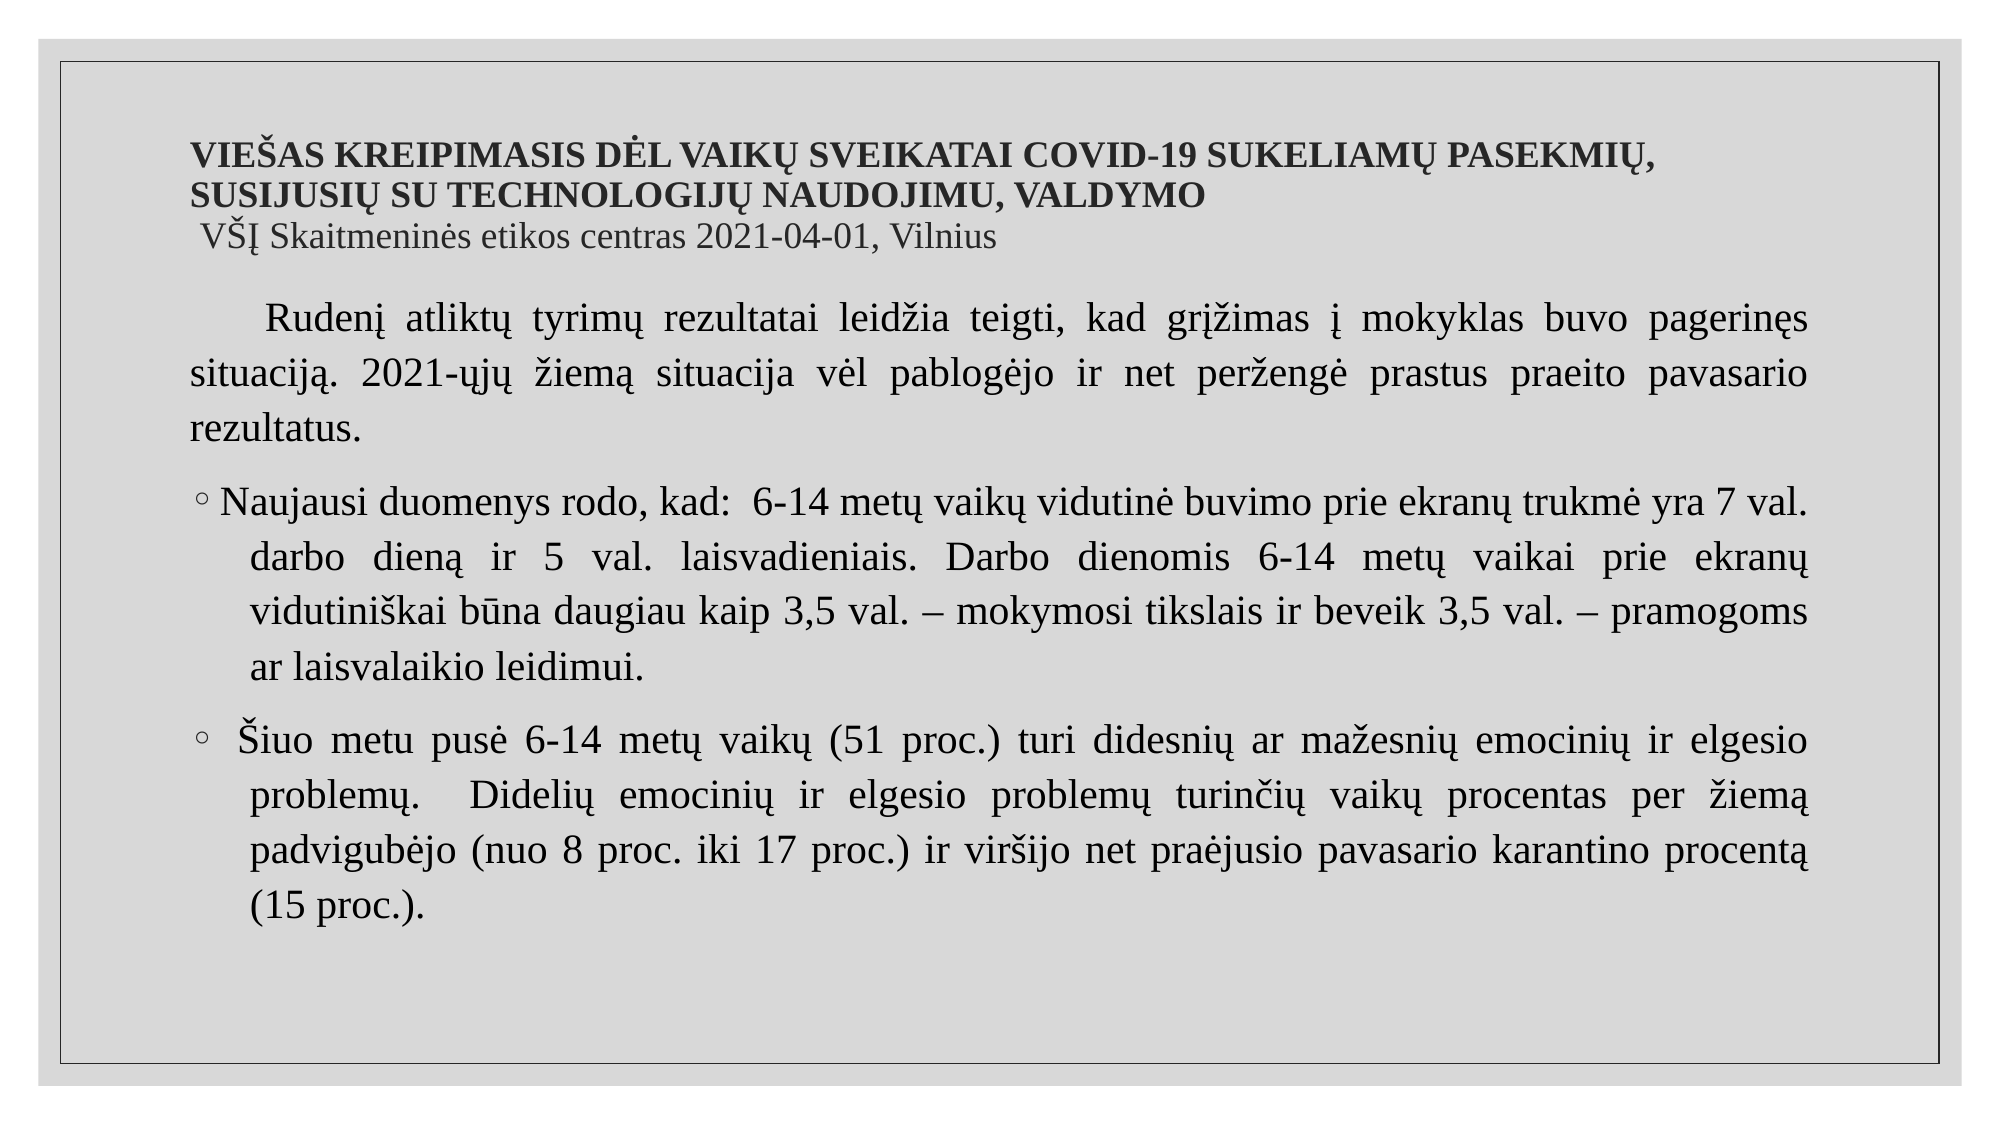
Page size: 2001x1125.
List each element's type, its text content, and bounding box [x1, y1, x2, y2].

list Rudenį atliktų tyrimų rezultatai leidžia teigti, kad grįžimas į mokyklas buvo pagerinęs situaciją. 2021-ųjų žiemą situacija vėl pablogėjo ir net peržengė prastus praeito pavasario rezultatus. Naujausi duomenys rodo, kad: 6-14 metų vaikų vidutinė buvimo prie ekranų trukmė yra 7 val. darbo dieną ir 5 val. laisvadieniais. Darbo dienomis 6-14 metų vaikai prie ekranų vidutiniškai būna daugiau kaip 3,5 val. – mokymosi tikslais ir beveik 3,5 val. – pramogoms ar laisvalaikio leidimui. Šiuo metu pusė 6-14 metų vaikų (51 proc.) turi didesnių ar mažesnių emocinių ir elgesio problemų. Didelių emocinių ir elgesio problemų turinčių vaikų procentas per žiemą padvigubėjo (nuo 8 proc. iki 17 proc.) ir viršijo net praėjusio pavasario karantino procentą (15 proc.). [174, 276, 1825, 1020]
title VIEŠAS KREIPIMASIS DĖL VAIKŲ SVEIKATAI COVID-19 SUKELIAMŲ PASEKMIŲ, SUSIJUSIŲ SU TECHNOLOGIJŲ NAUDOJIMU, VALDYMO VŠĮ Skaitmeninės etikos centras 2021-04-01, Vilnius [174, 105, 1825, 276]
